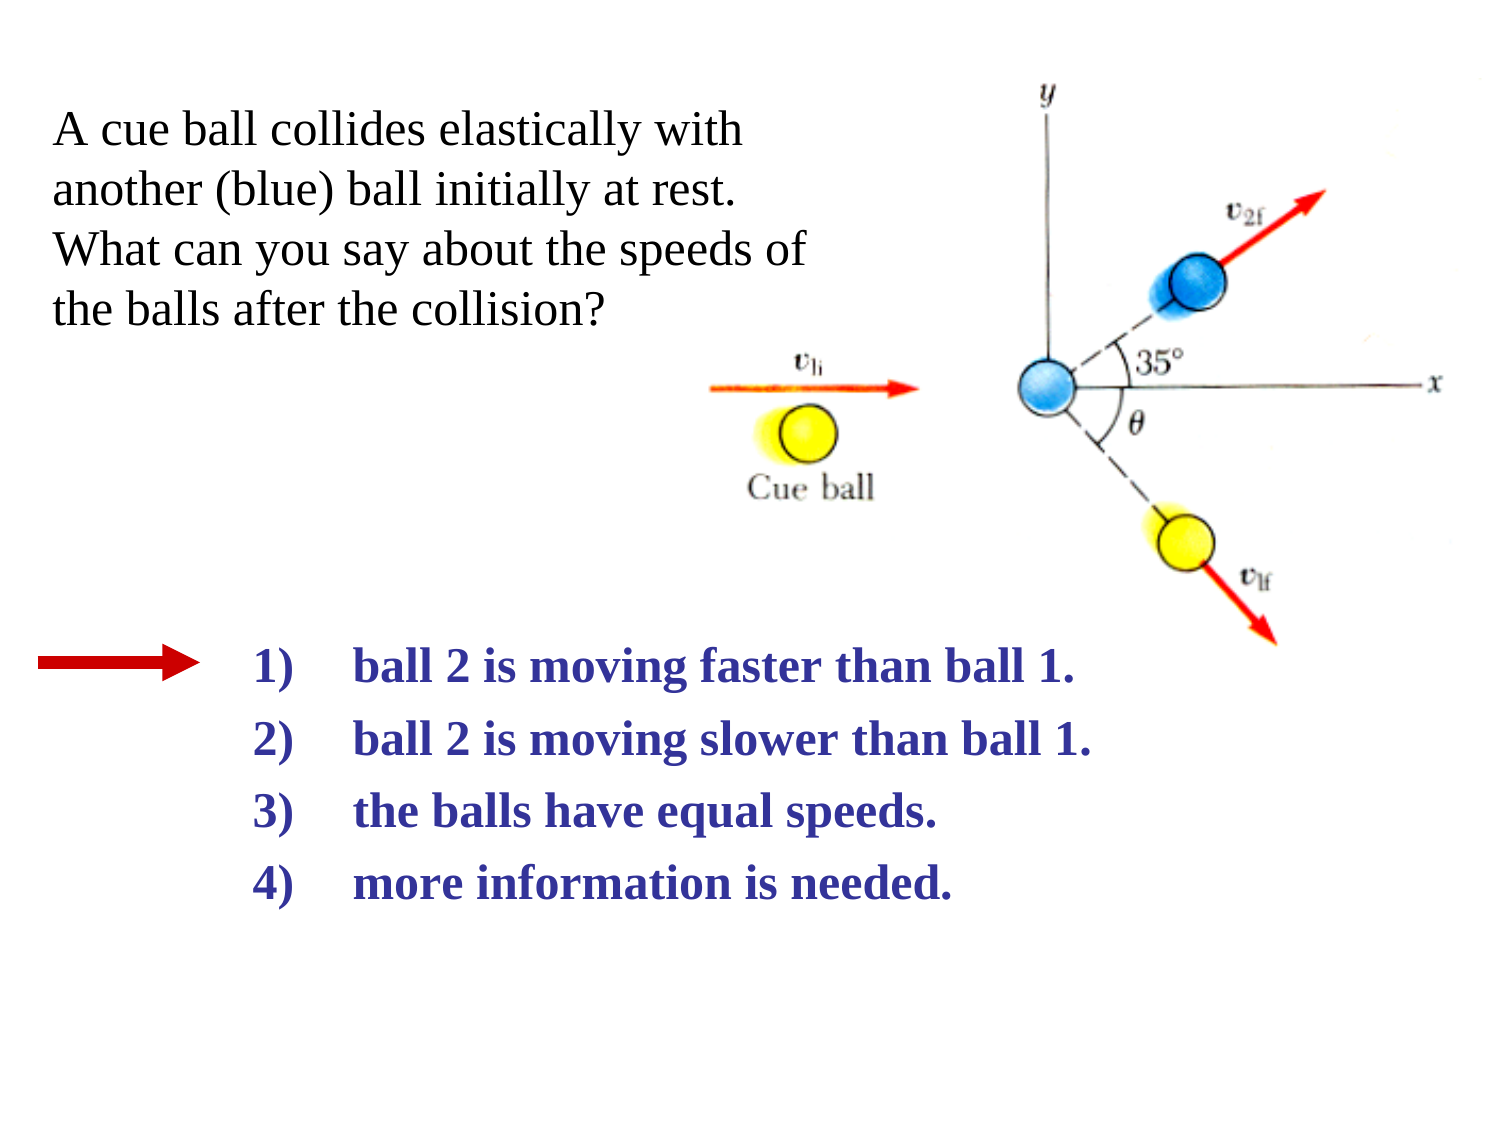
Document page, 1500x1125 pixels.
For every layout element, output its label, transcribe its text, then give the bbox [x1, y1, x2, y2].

text_box A cue ball collides elastically with another (blue) ball initially at rest. What can you say about the speeds of the balls after the collision? [37, 87, 850, 343]
list ball 2 is moving faster than ball 1. ball 2 is moving slower than ball 1. the balls have equal speeds. more information is needed. [237, 624, 1500, 988]
picture [637, 78, 1500, 624]
